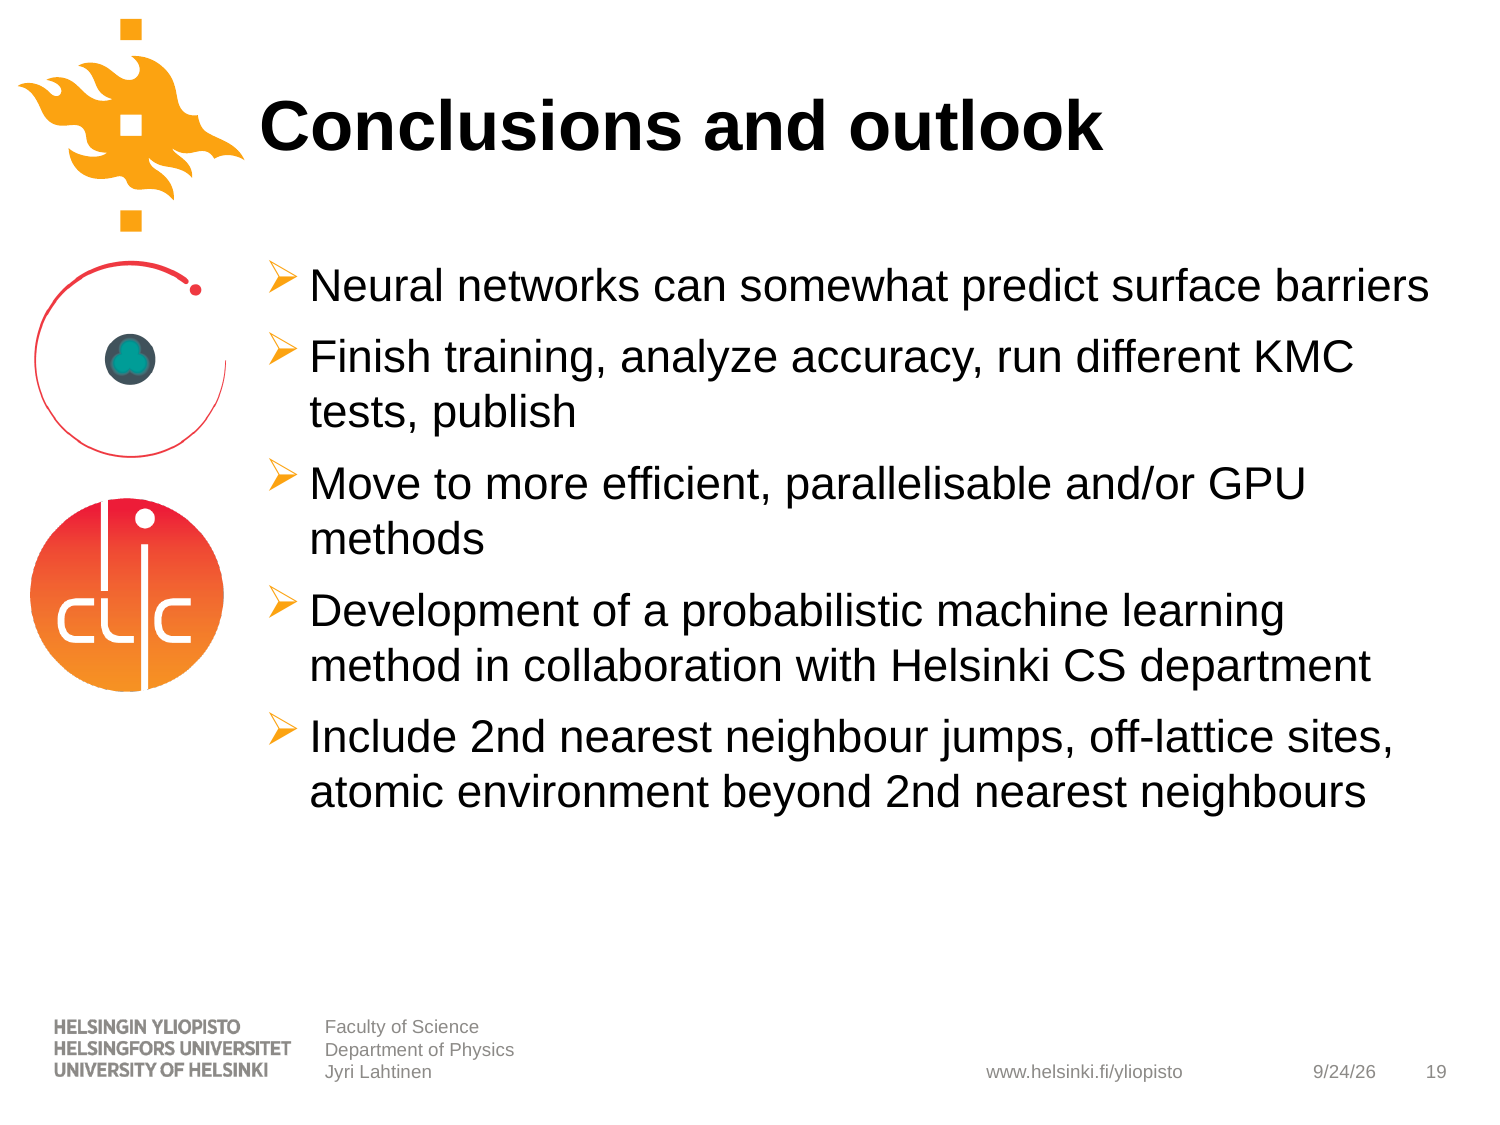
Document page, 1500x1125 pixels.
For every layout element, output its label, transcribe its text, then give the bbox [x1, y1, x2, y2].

slide_number <number> [1376, 1011, 1447, 1083]
picture [53, 1017, 292, 1079]
footer Faculty of Science Department of Physics Jyri Lahtinen [324, 1011, 750, 1083]
slide_number 10/18/17 [1230, 1011, 1376, 1083]
picture [0, 255, 272, 740]
list Neural networks can somewhat predict surface barriers Finish training, analyze accuracy, run different KMC tests, publish Move to more efficient, parallelisable and/or GPU methods Development of a probabilistic machine learning method in collaboration with Helsinki CS department Include 2nd nearest neighbour jumps, off-lattice sites, atomic environment beyond 2nd nearest neighbours [265, 255, 1447, 988]
title Conclusions and outlook [259, 30, 1447, 214]
